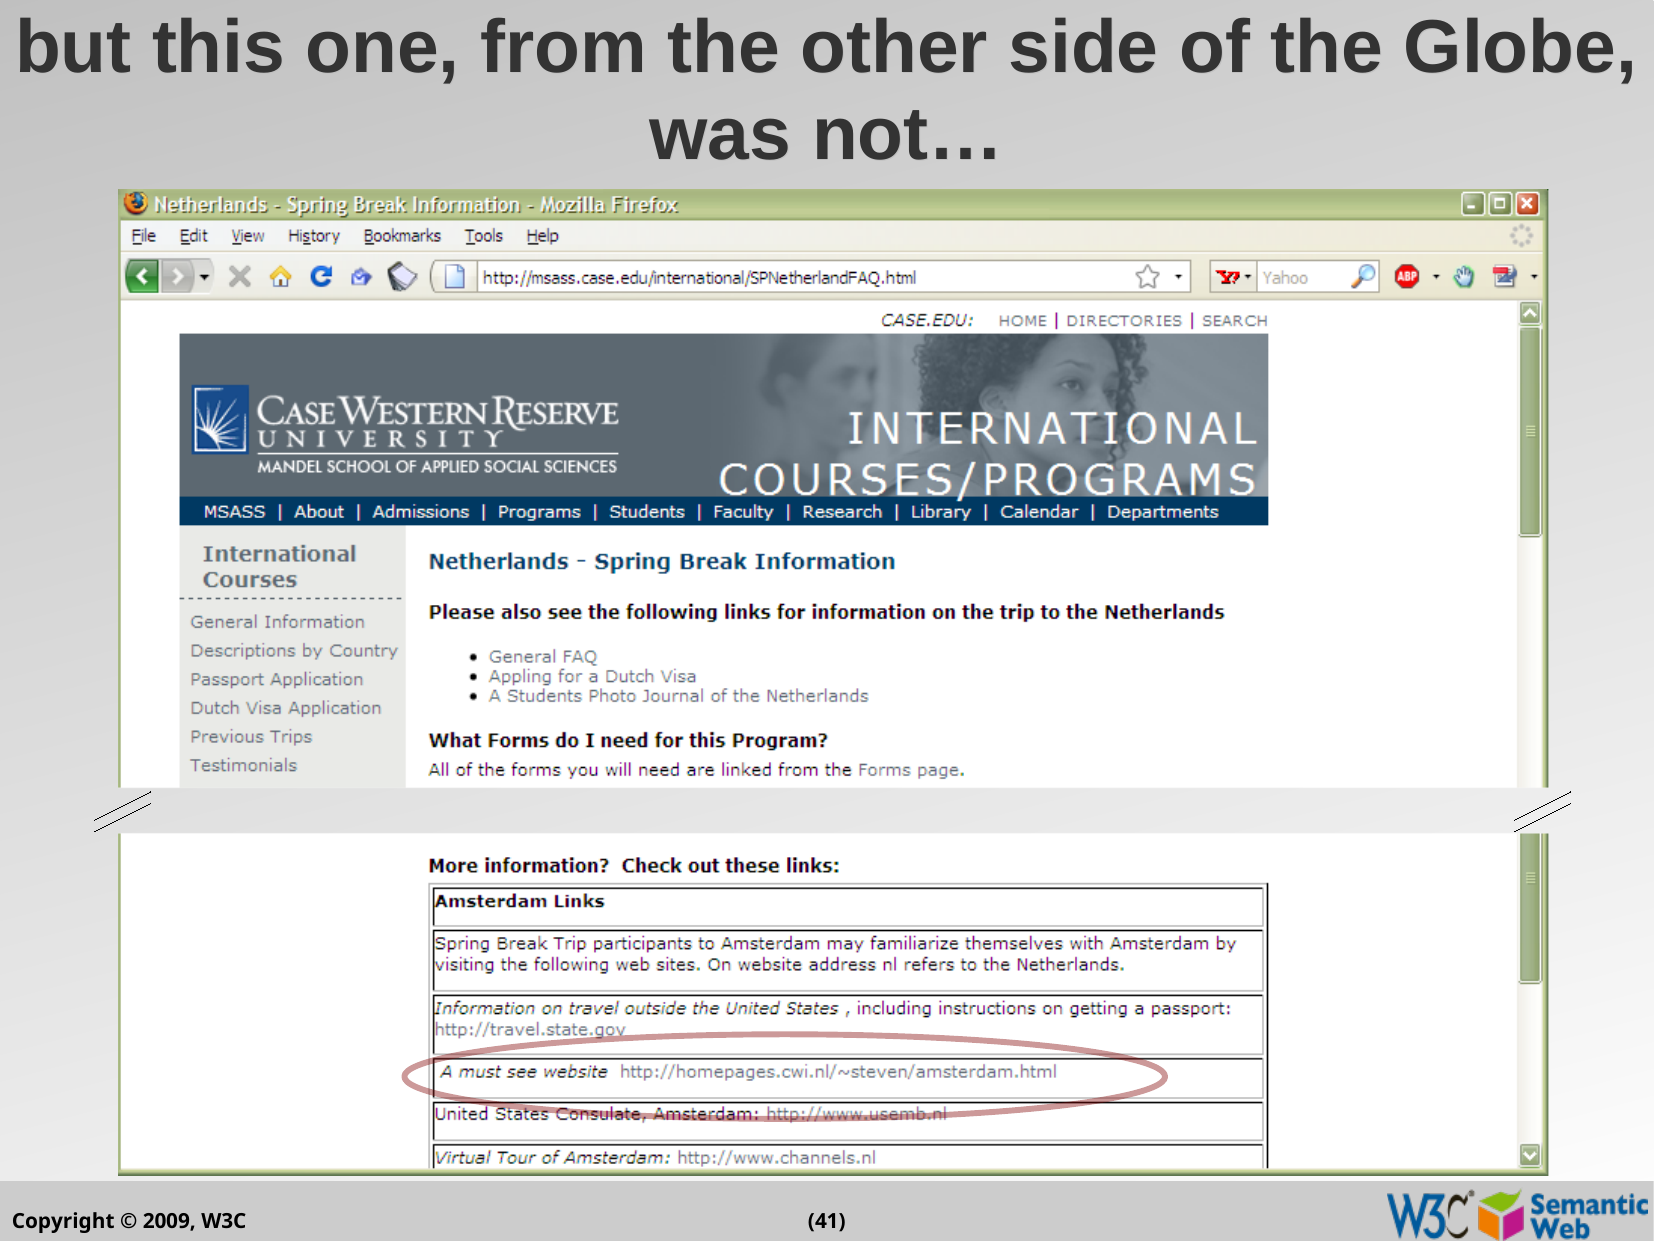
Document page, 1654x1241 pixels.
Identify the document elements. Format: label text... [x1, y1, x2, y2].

title but this one, from the other side of the Globe, was not… [0, 2, 1654, 175]
picture [118, 189, 1552, 1176]
picture [1387, 1187, 1648, 1241]
